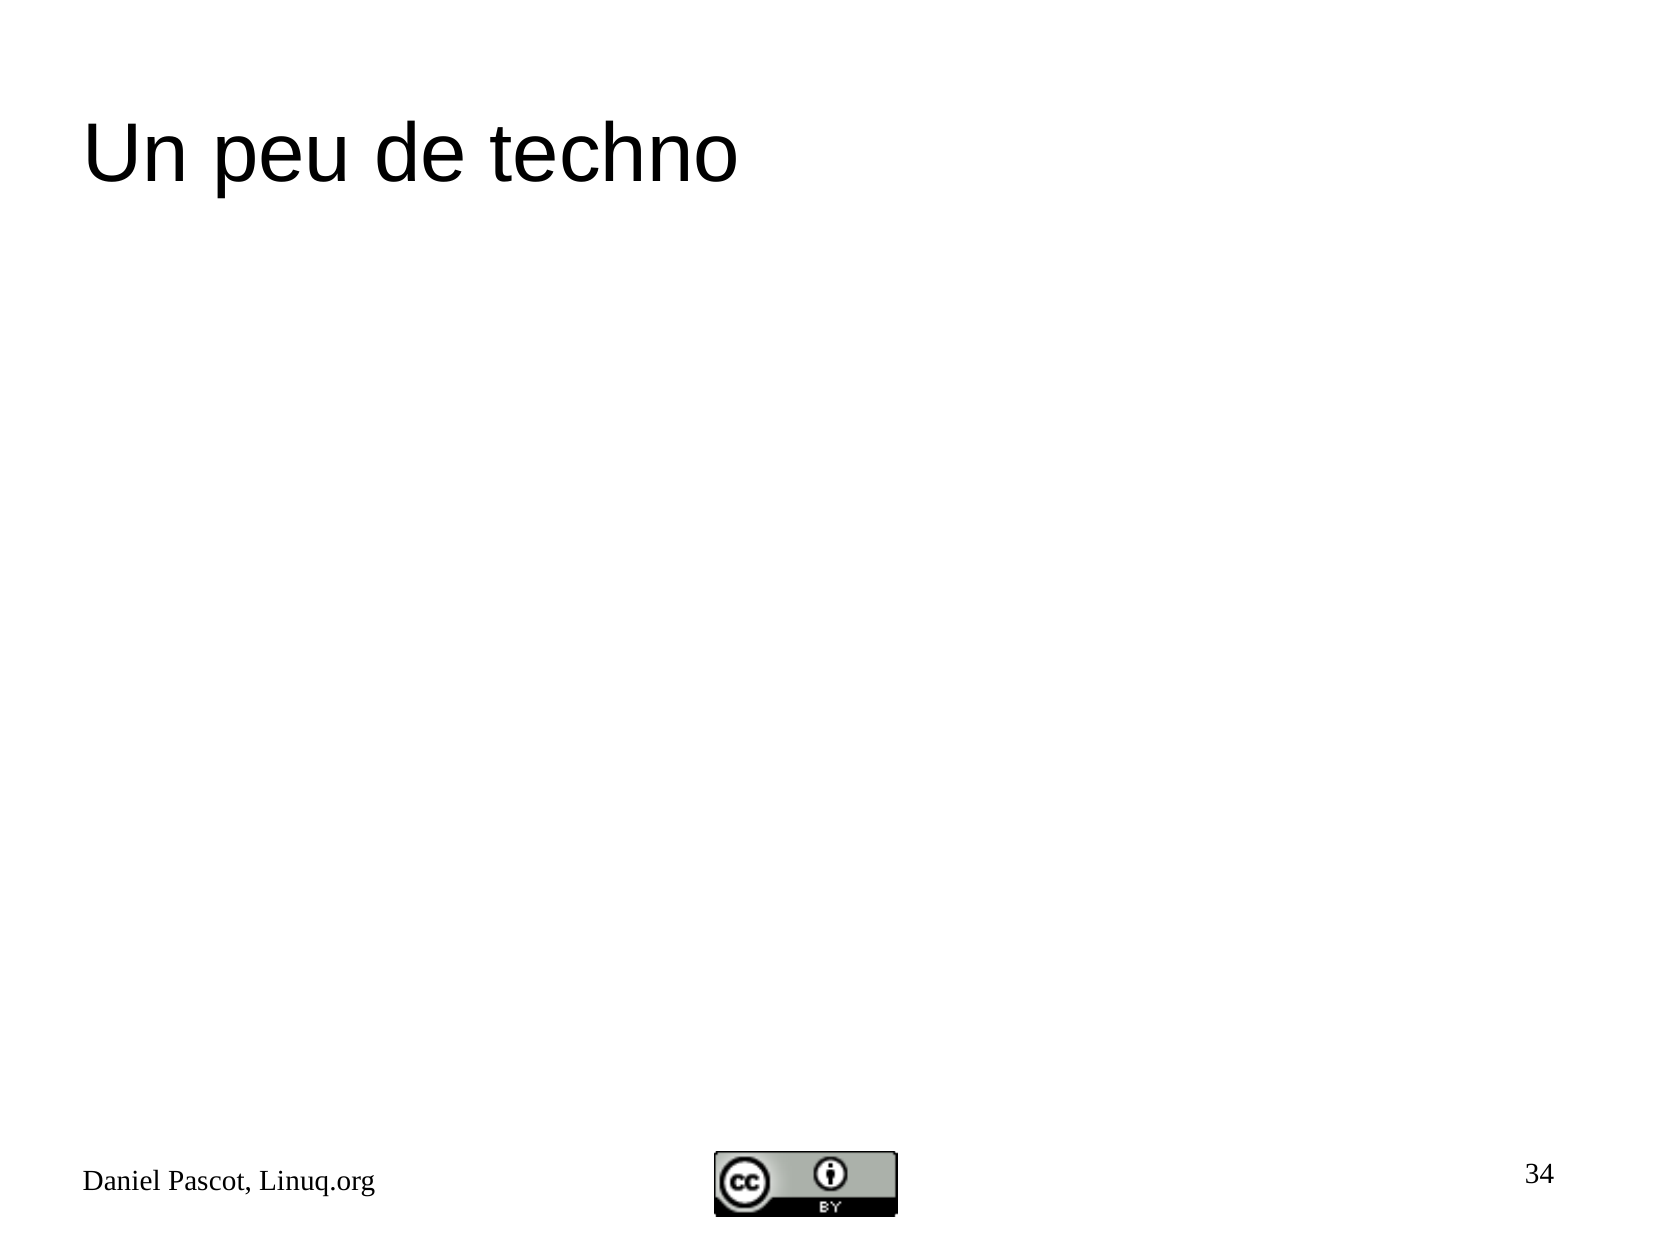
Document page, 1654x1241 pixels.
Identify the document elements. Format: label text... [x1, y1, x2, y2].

picture [714, 1151, 898, 1217]
title Un peu de techno [82, 49, 1571, 257]
